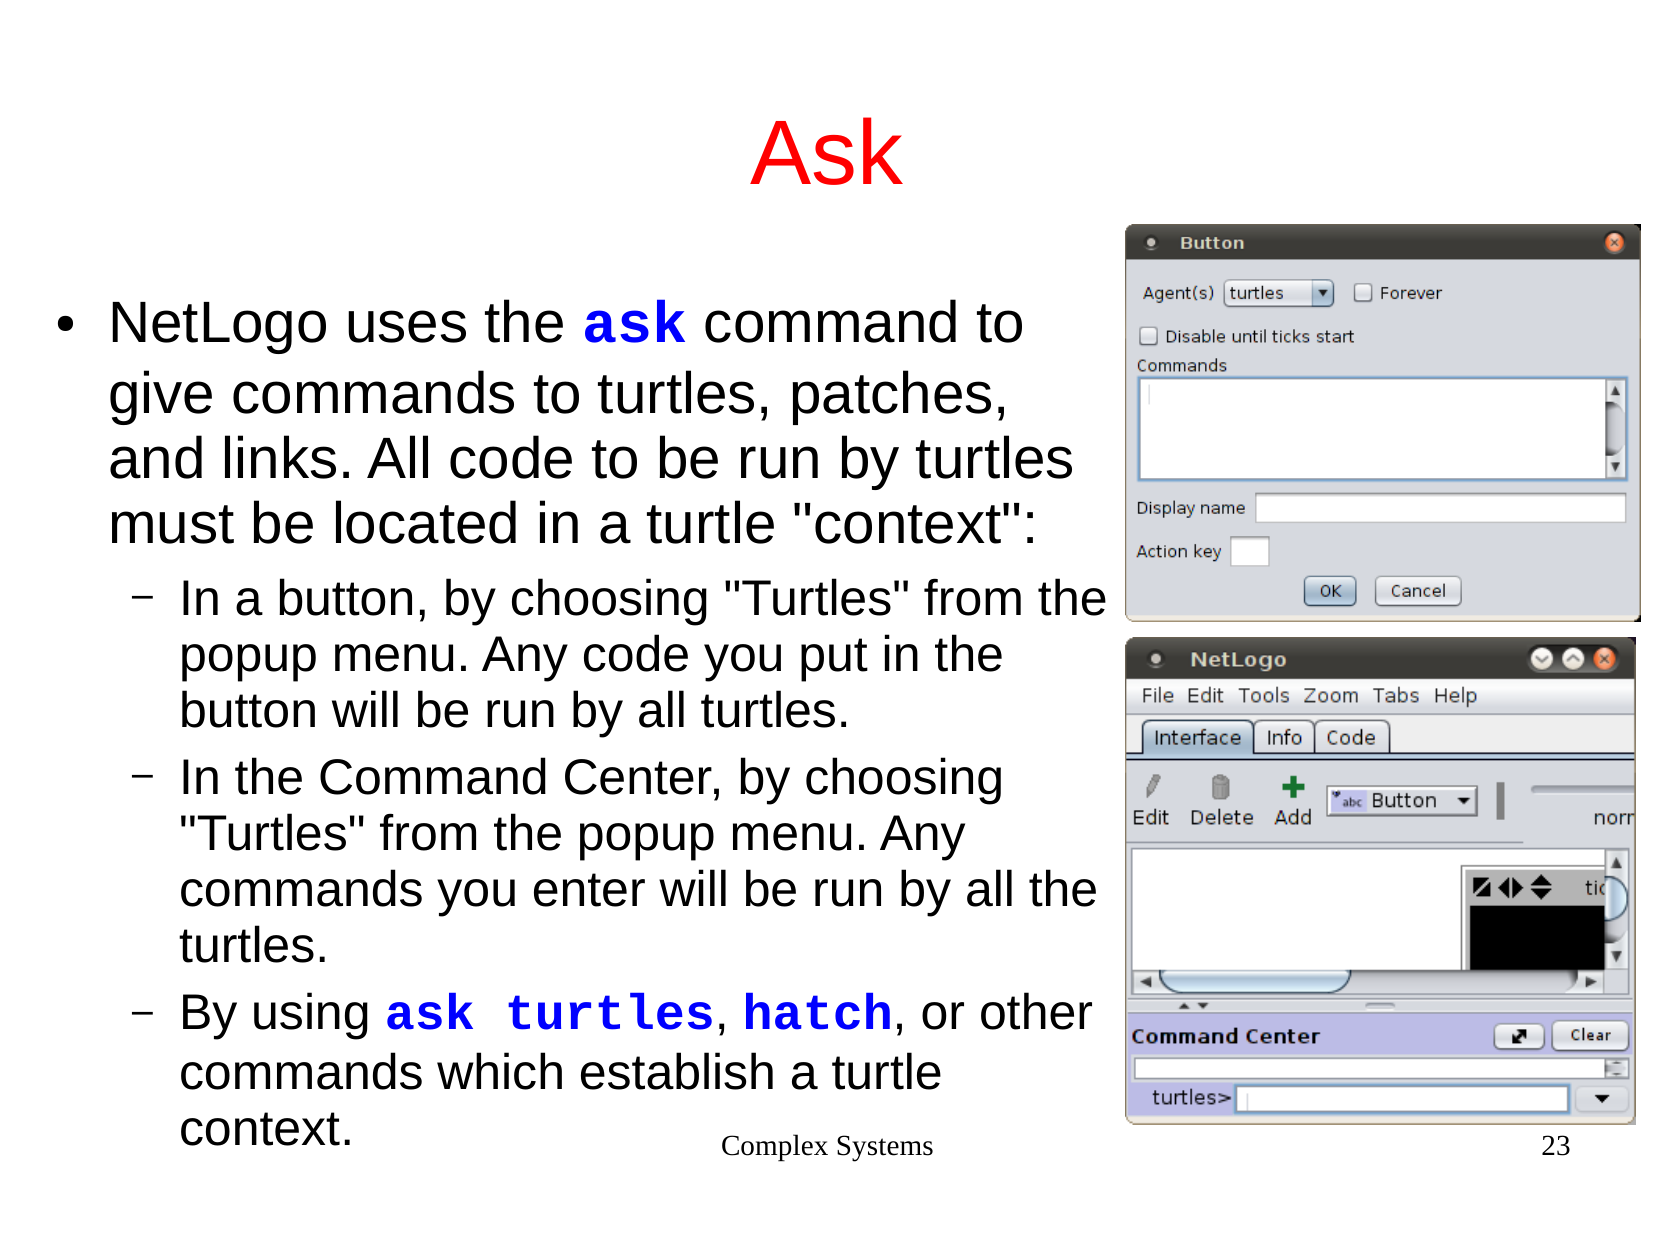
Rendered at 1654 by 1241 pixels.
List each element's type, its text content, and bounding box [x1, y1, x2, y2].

title Ask [82, 49, 1571, 257]
picture [1125, 224, 1641, 622]
list NetLogo uses the ask command to give commands to turtles, patches, and links. All code to be run by turtles must be located in a turtle "context": In a button, by choosing "Turtles" from the popup menu. Any code you put in the button will be run by all turtles. In the Command Center, by choosing "Turtles" from the popup menu. Any commands you enter will be run by all the turtles. By using ask turtles, hatch, or other commands which establish a turtle context. [37, 290, 1126, 1157]
picture [1125, 637, 1636, 1125]
